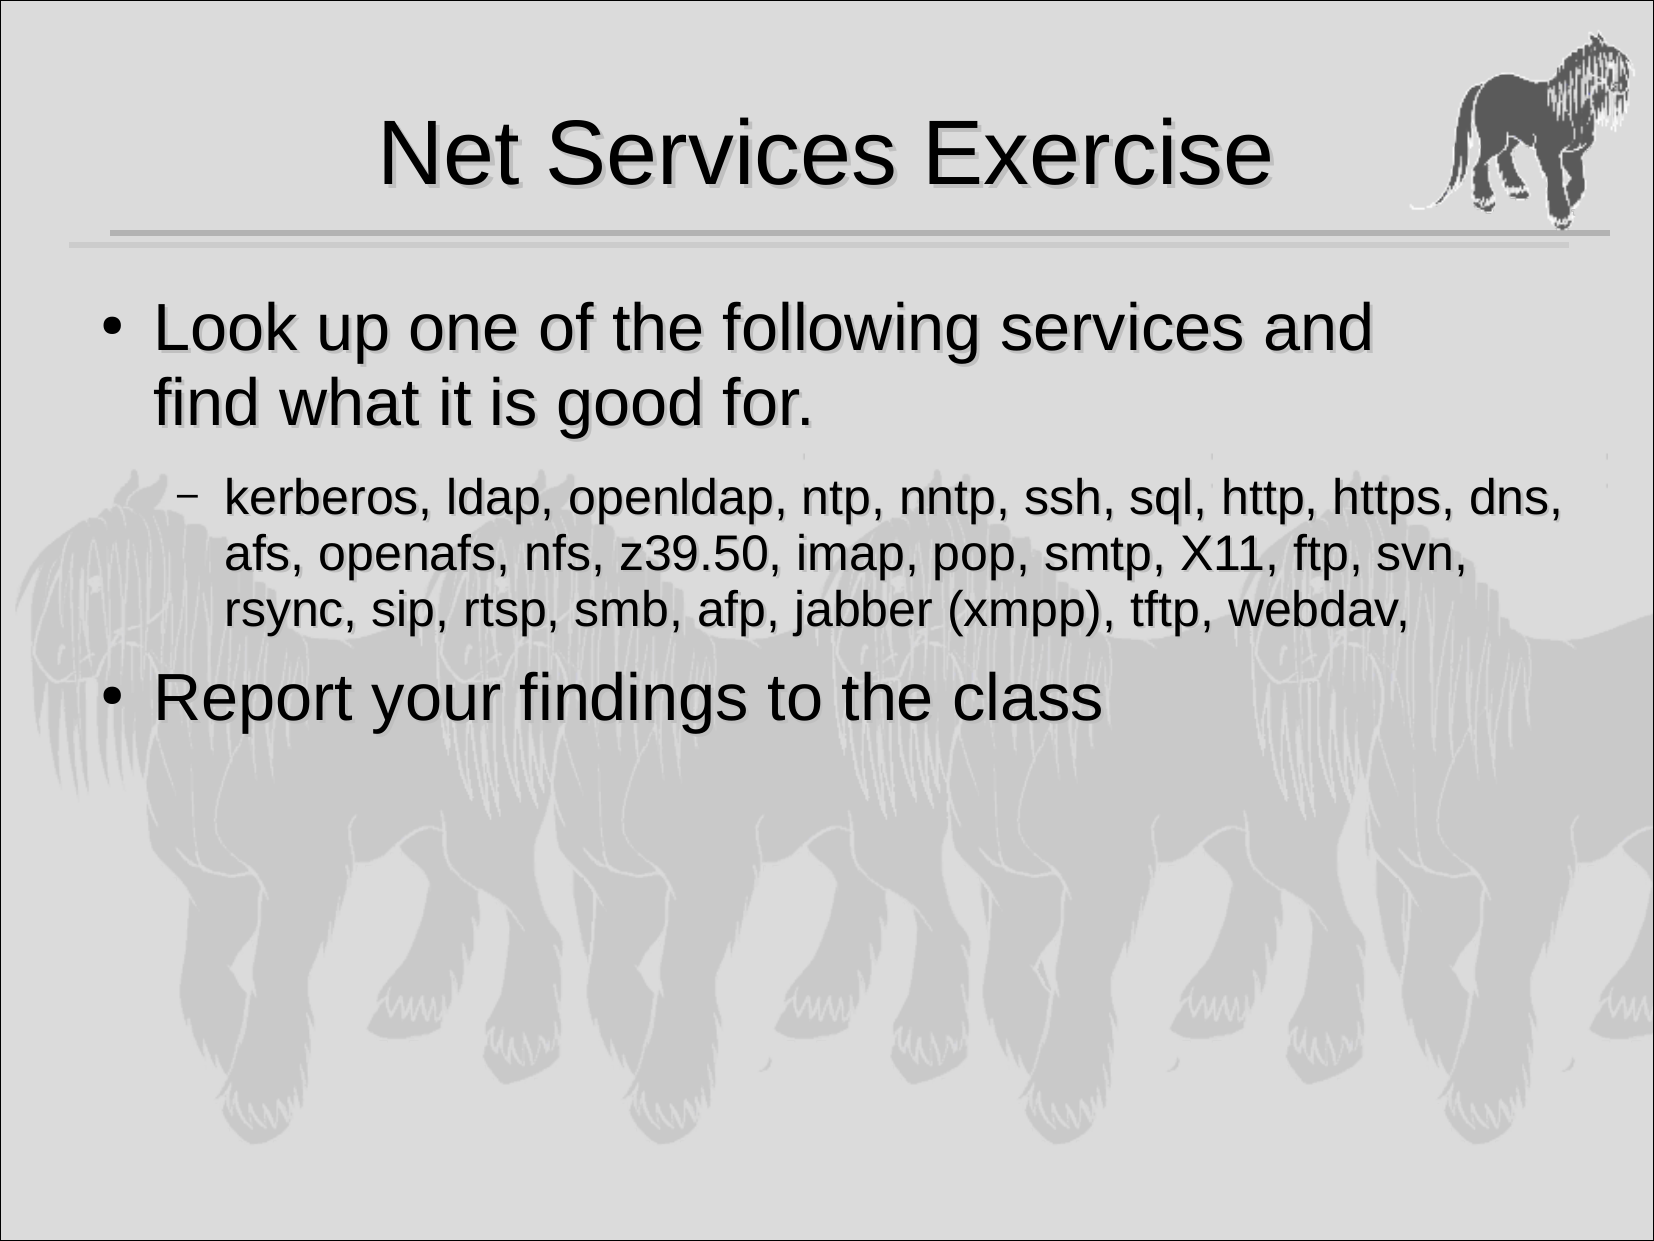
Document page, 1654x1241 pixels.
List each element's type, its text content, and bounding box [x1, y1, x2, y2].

list Look up one of the following services and find what it is good for. kerberos, ldap, openldap, ntp, nntp, ssh, sql, http, https, dns, afs, openafs, nfs, z39.50, imap, pop, smtp, X11, ftp, svn, rsync, sip, rtsp, smb, afp, jabber (xmpp), tftp, webdav, Report your findings to the class [82, 290, 1571, 1109]
title Net Services Exercise [82, 49, 1571, 257]
picture [1401, 25, 1639, 236]
